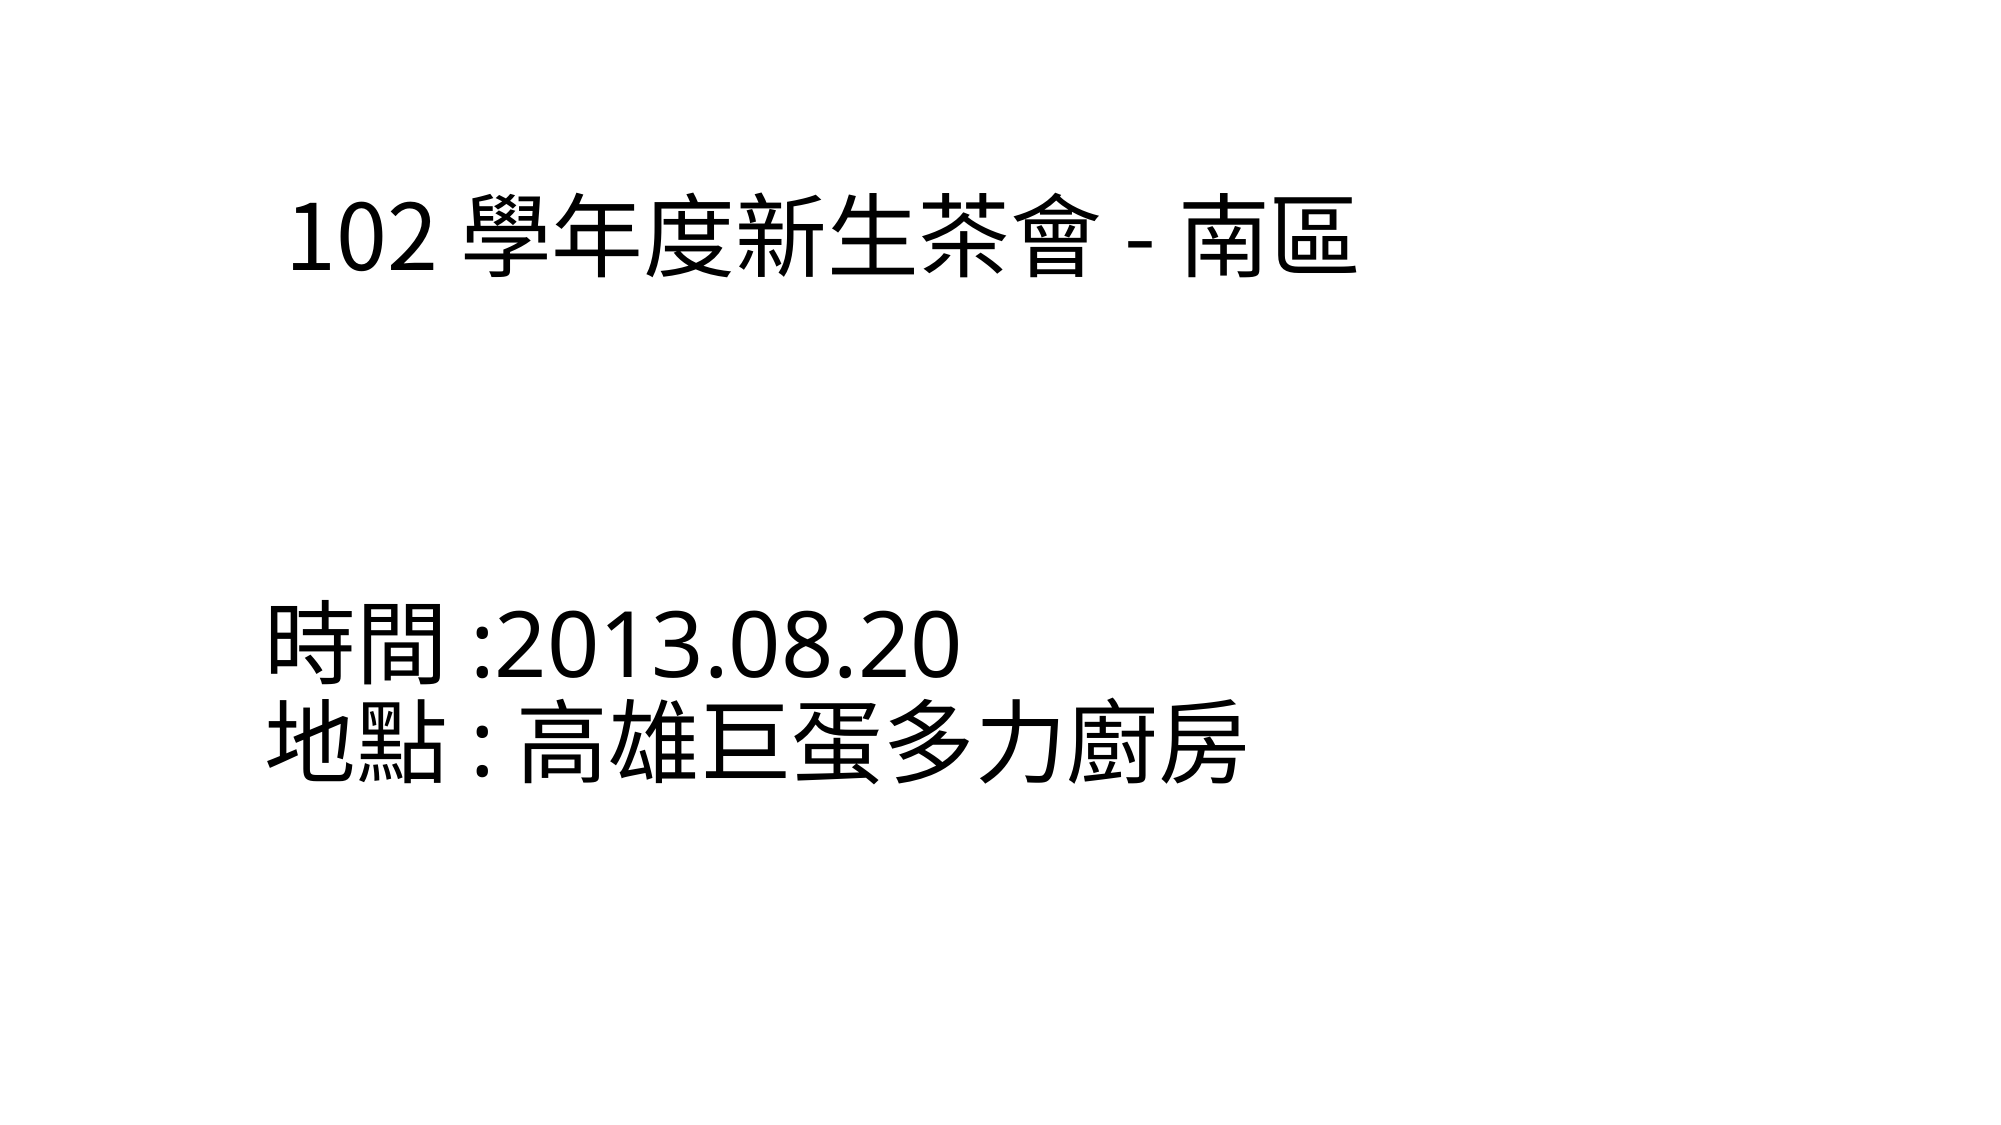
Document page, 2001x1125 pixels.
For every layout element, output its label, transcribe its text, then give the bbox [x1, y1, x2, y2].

subtitle 時間:2013.08.20 地點:高雄巨蛋多力廚房 [249, 590, 1750, 863]
title 102學年度新生茶會-南區 [249, 184, 1750, 576]
